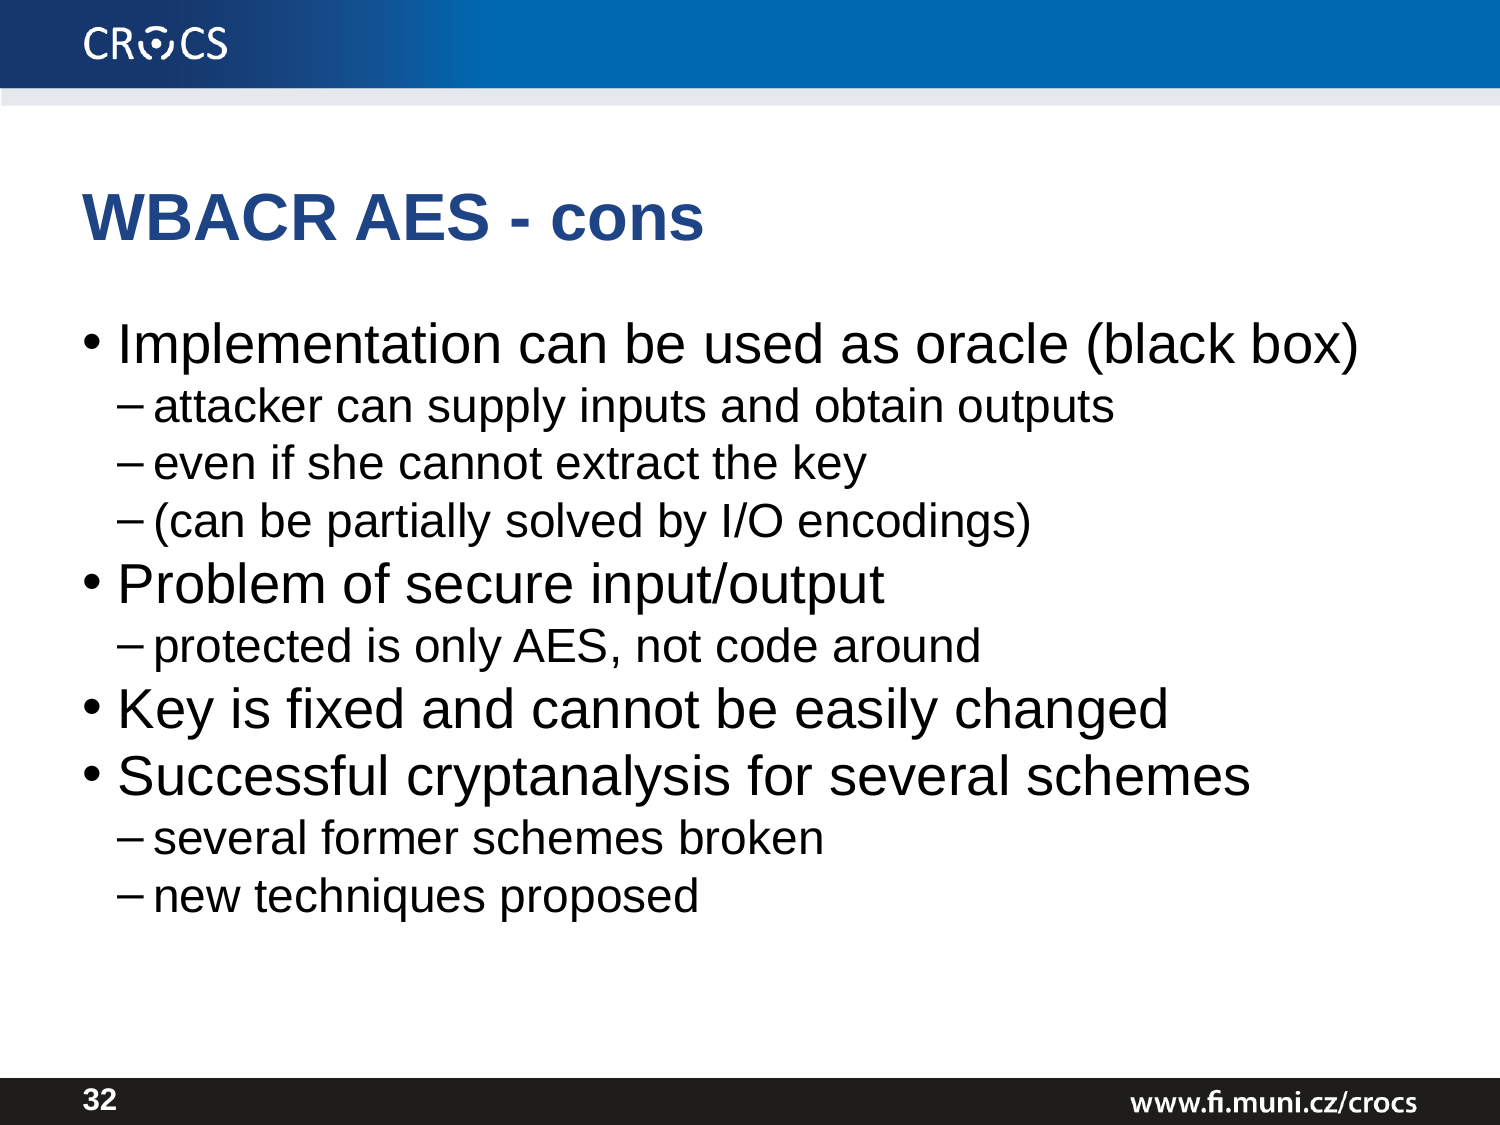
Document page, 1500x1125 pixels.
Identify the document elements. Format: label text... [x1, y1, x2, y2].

text_box <number> [82, 1078, 148, 1125]
text_box Implementation can be used as oracle (black box) attacker can supply inputs and obtain outputs even if she cannot extract the key (can be partially solved by I/O encodings) Problem of secure input/output protected is only AES, not code around Key is fixed and cannot be easily changed Successful cryptanalysis for several schemes several former schemes broken new techniques proposed [82, 307, 1433, 988]
text_box WBACR AES - cons [82, 148, 1433, 279]
picture [0, 0, 1500, 1125]
